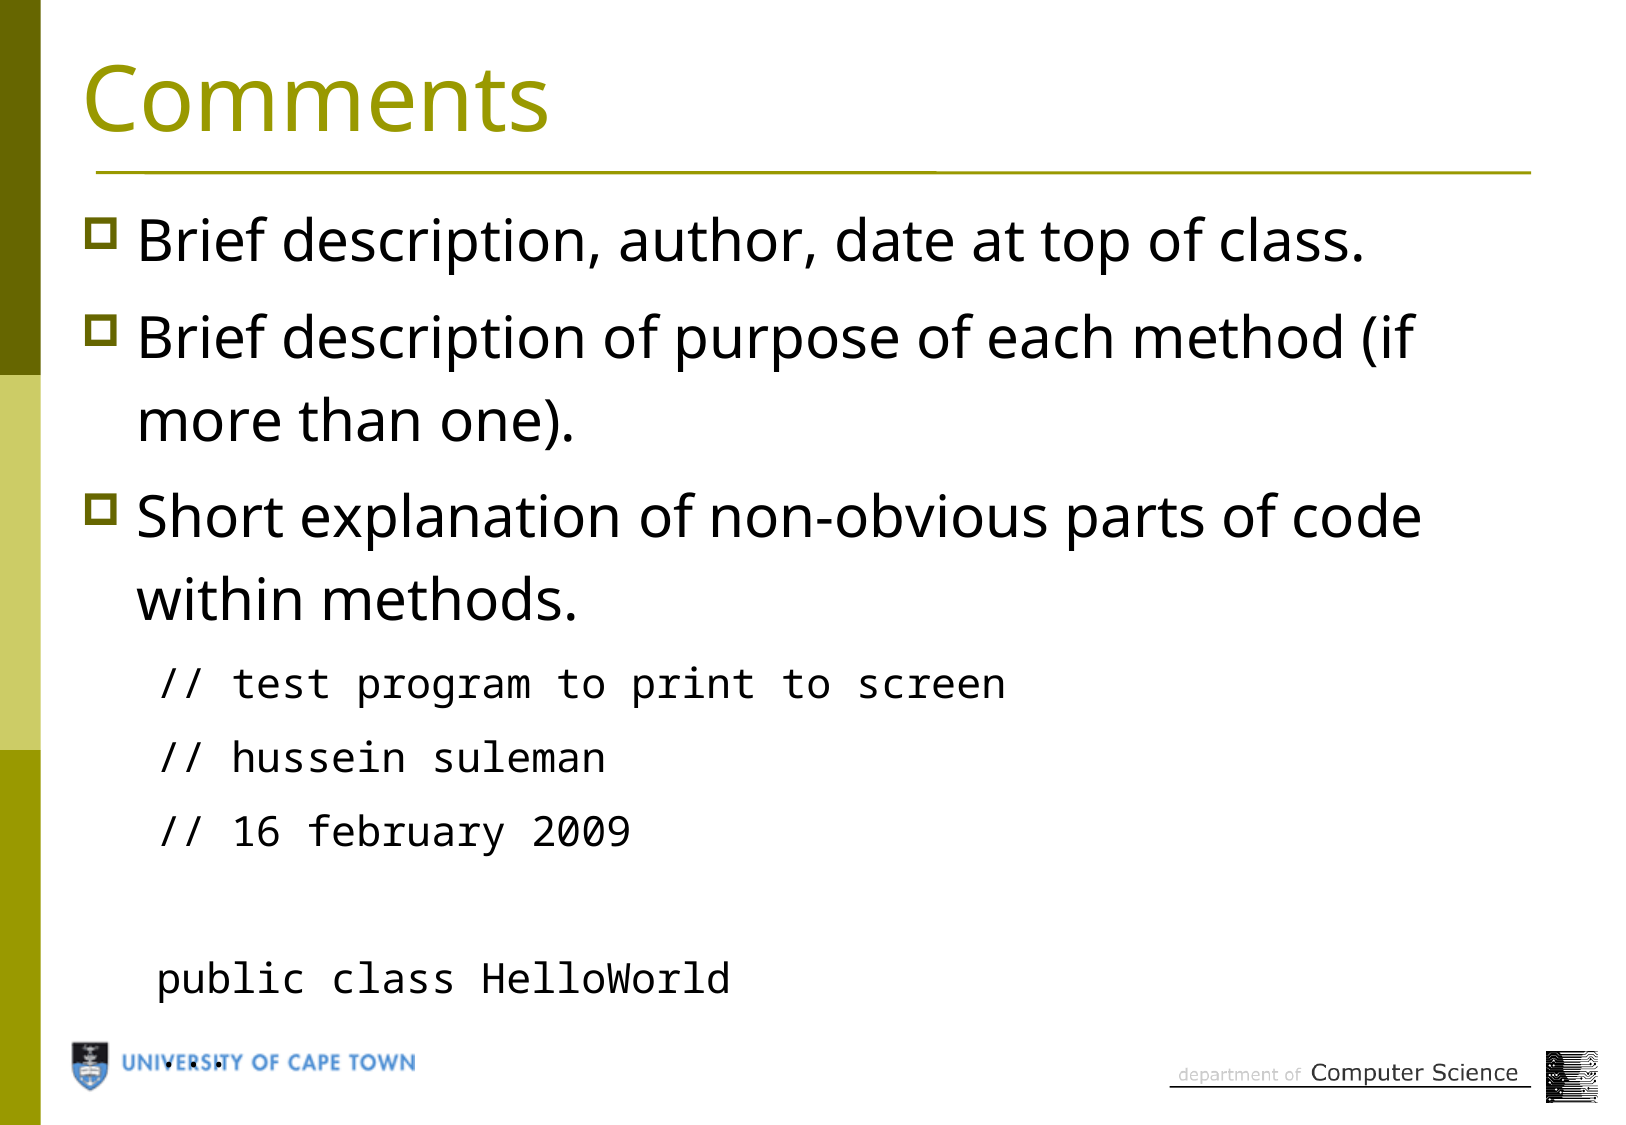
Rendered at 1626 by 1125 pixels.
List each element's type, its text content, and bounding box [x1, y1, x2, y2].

picture [1169, 1043, 1532, 1091]
picture [61, 1024, 415, 1103]
list Brief description, author, date at top of class. Brief description of purpose of each method (if more than one). Short explanation of non-obvious parts of code within methods. // test program to print to screen // hussein suleman // 16 february 2009 public class HelloWorld ... [81, 196, 1543, 991]
picture [1546, 1051, 1598, 1103]
title Comments [81, 29, 1543, 172]
